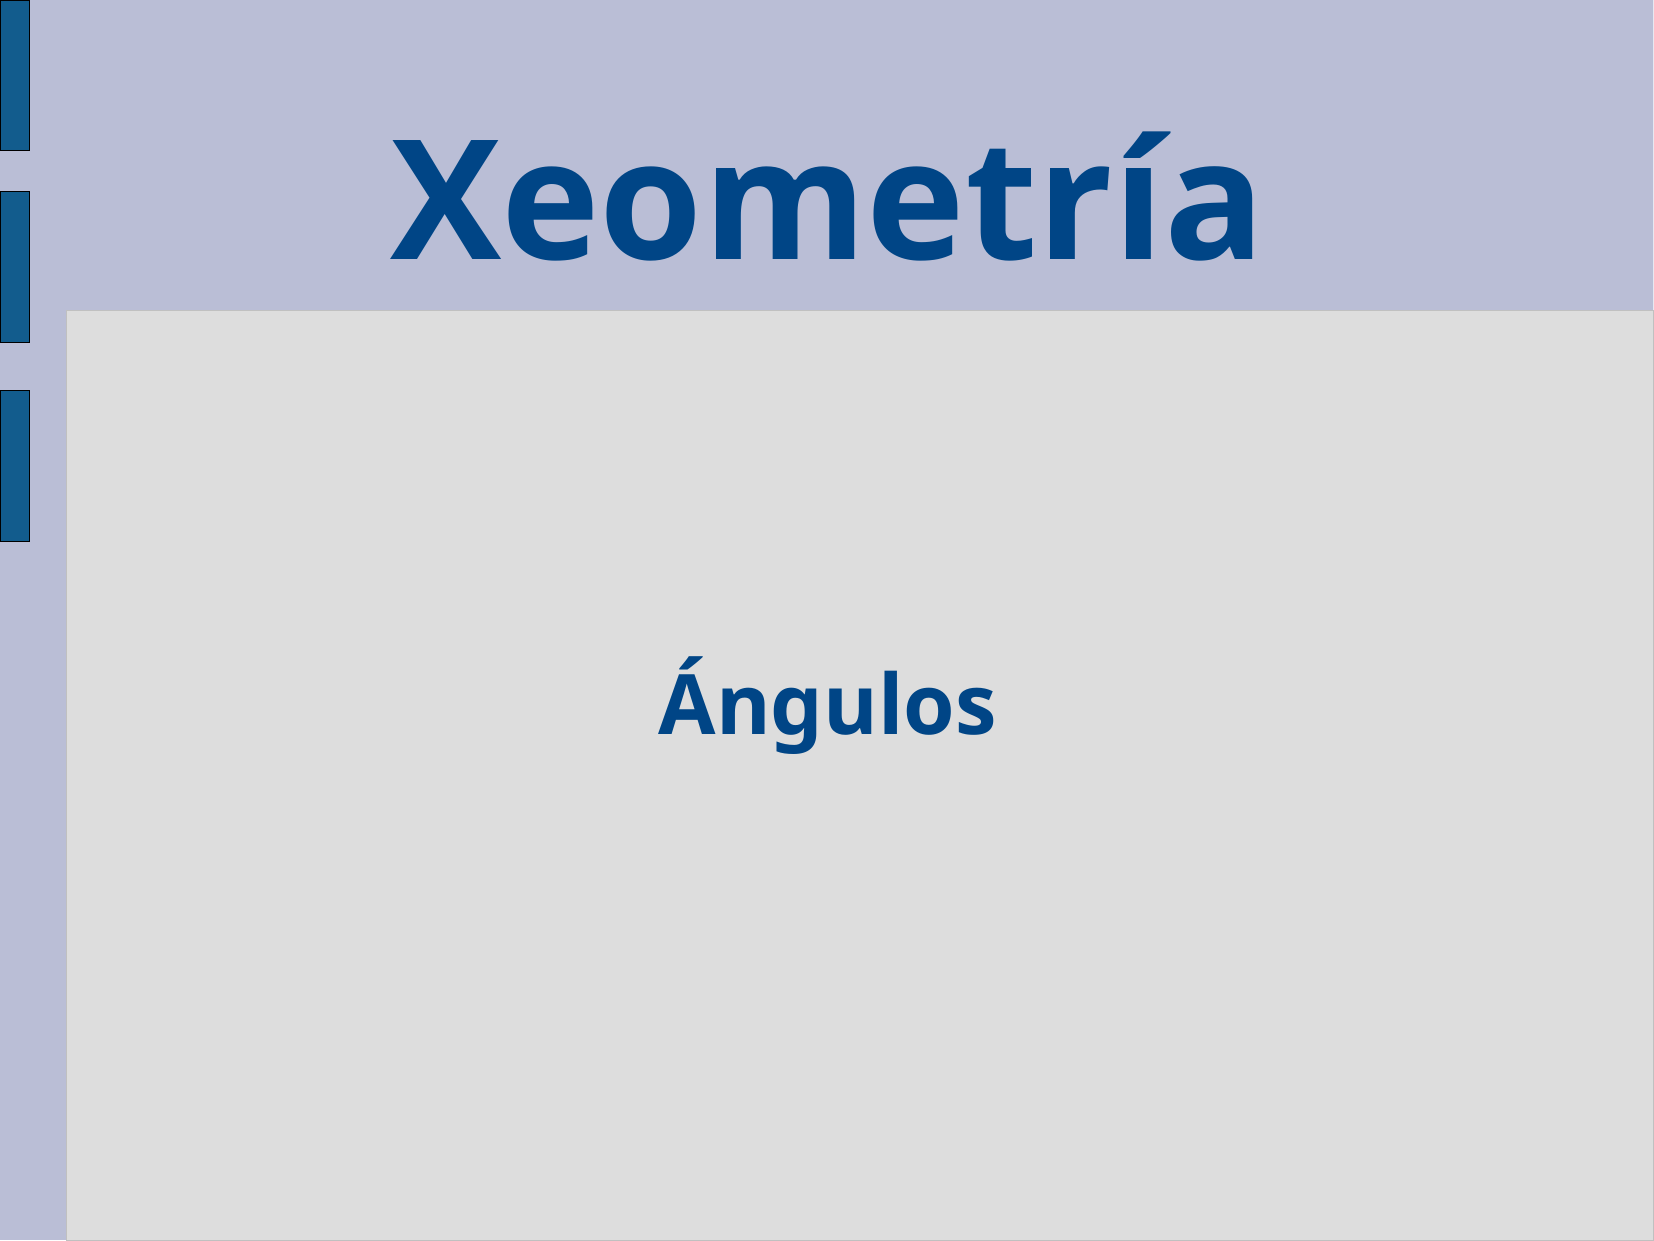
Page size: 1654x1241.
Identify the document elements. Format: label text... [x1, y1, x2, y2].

subtitle Ángulos [121, 643, 1534, 761]
title Xeometría [121, 78, 1534, 311]
